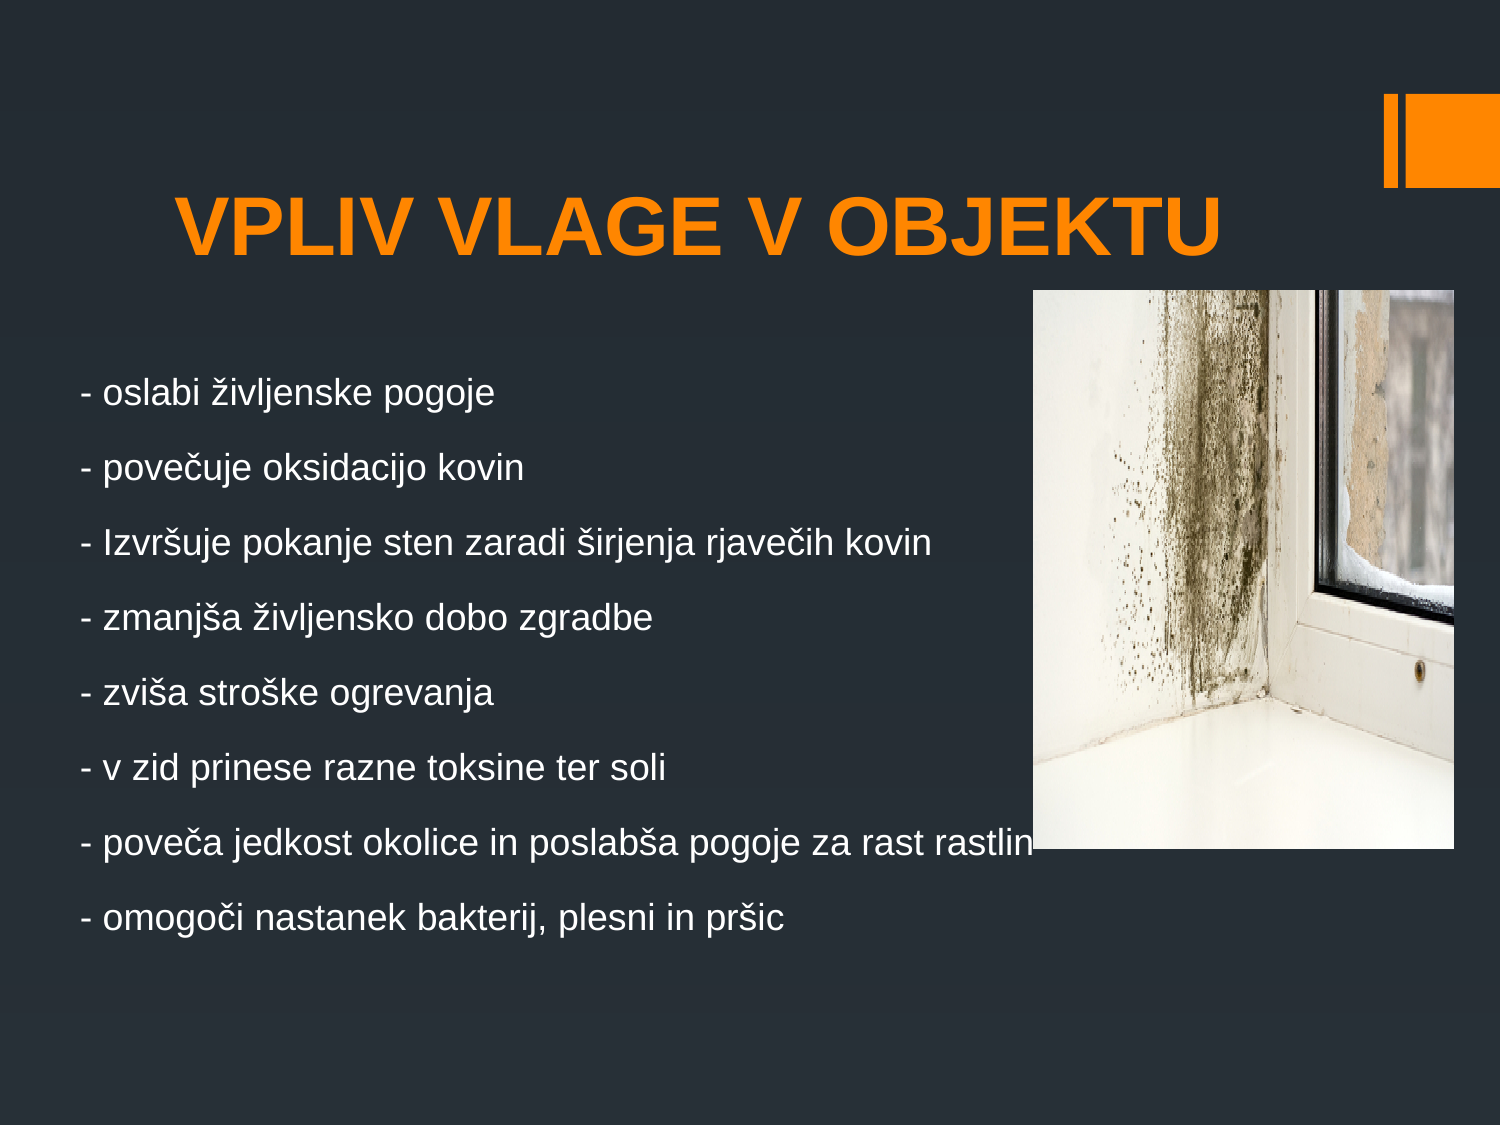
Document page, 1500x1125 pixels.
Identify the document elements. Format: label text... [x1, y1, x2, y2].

title VPLIV VLAGE V OBJEKTU [159, 90, 1360, 280]
list - oslabi življenske pogoje - povečuje oksidacijo kovin - Izvršuje pokanje sten zaradi širjenja rjavečih kovin - zmanjša življensko dobo zgradbe - zviša stroške ogrevanja - v zid prinese razne toksine ter soli - poveča jedkost okolice in poslabša pogoje za rast rastlin - omogoči nastanek bakterij, plesni in pršic [64, 338, 1265, 1035]
picture [1033, 290, 1454, 849]
